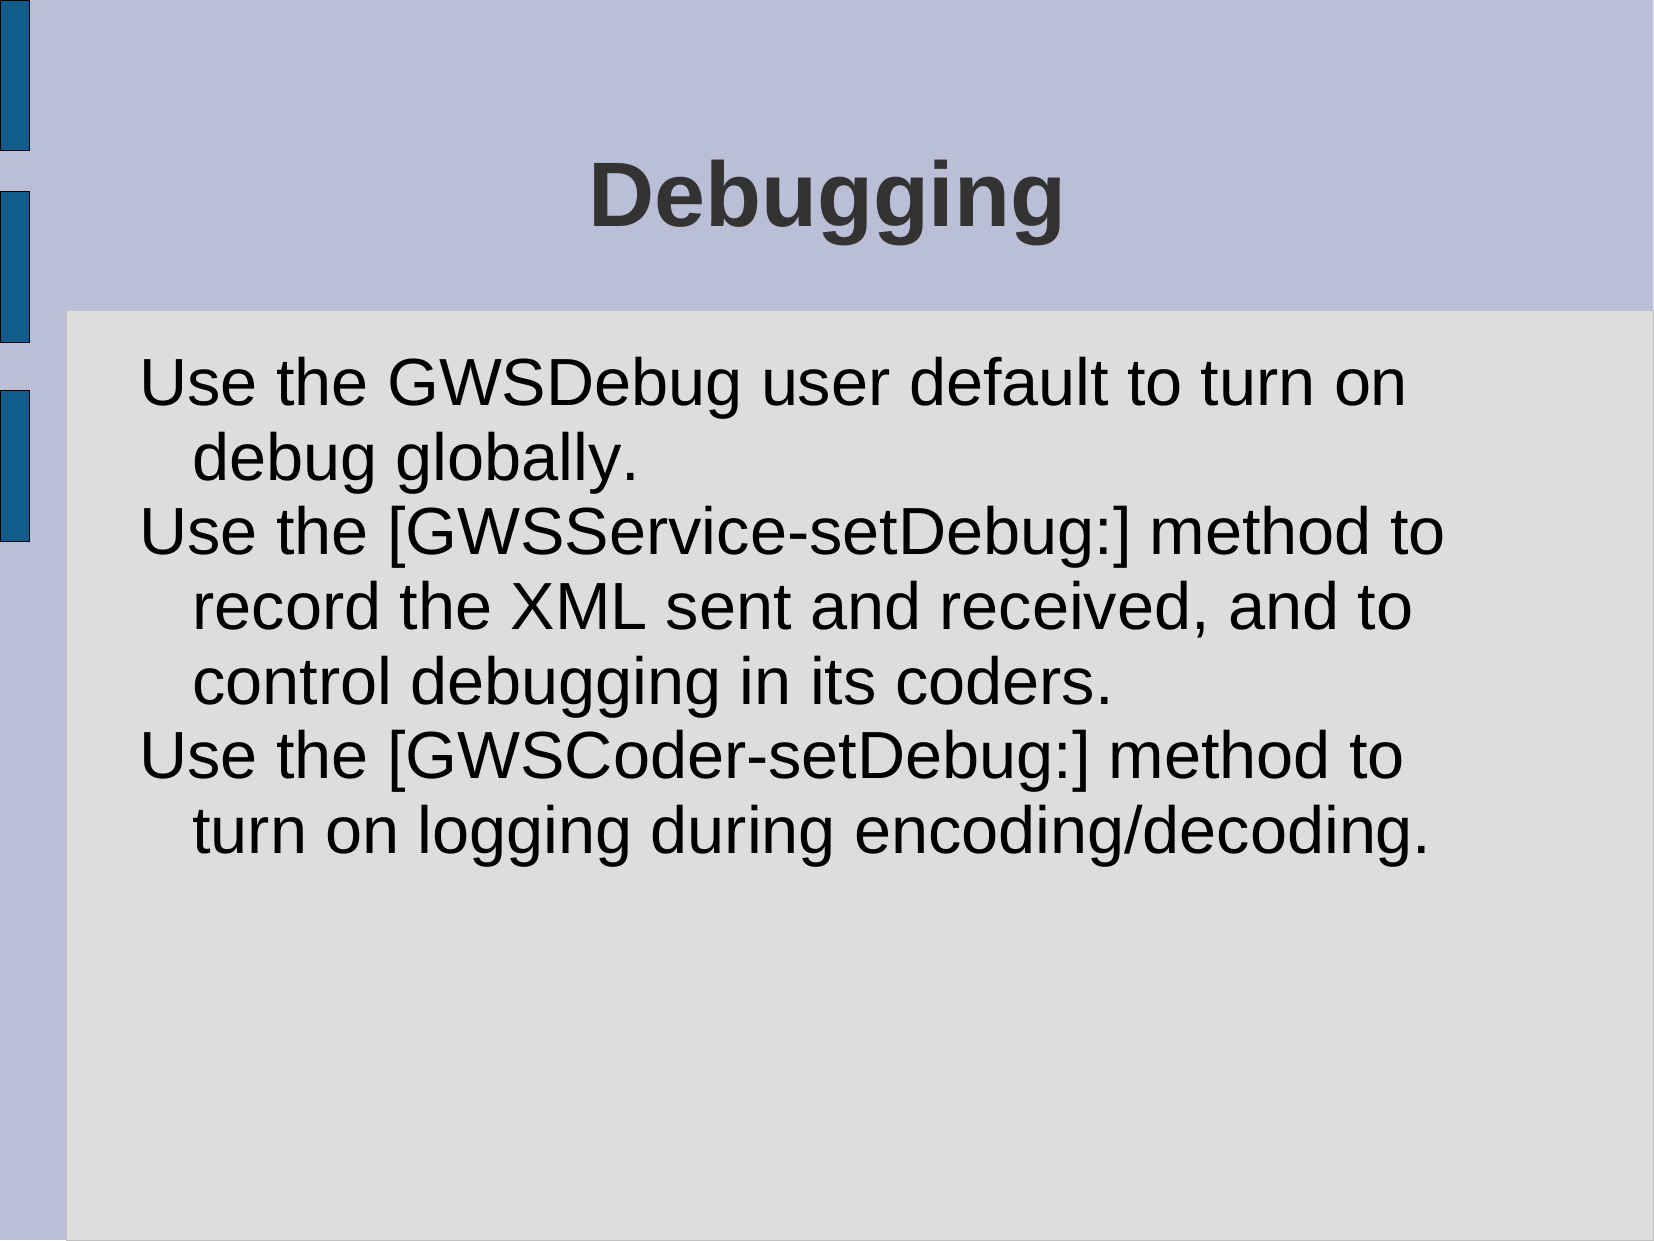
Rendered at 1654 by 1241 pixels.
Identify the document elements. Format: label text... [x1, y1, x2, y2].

title Debugging [121, 98, 1534, 291]
list Use the GWSDebug user default to turn on debug globally. Use the [GWSService-setDebug:] method to record the XML sent and received, and to control debugging in its coders. Use the [GWSCoder-setDebug:] method to turn on logging during encoding/decoding. [121, 344, 1534, 1112]
